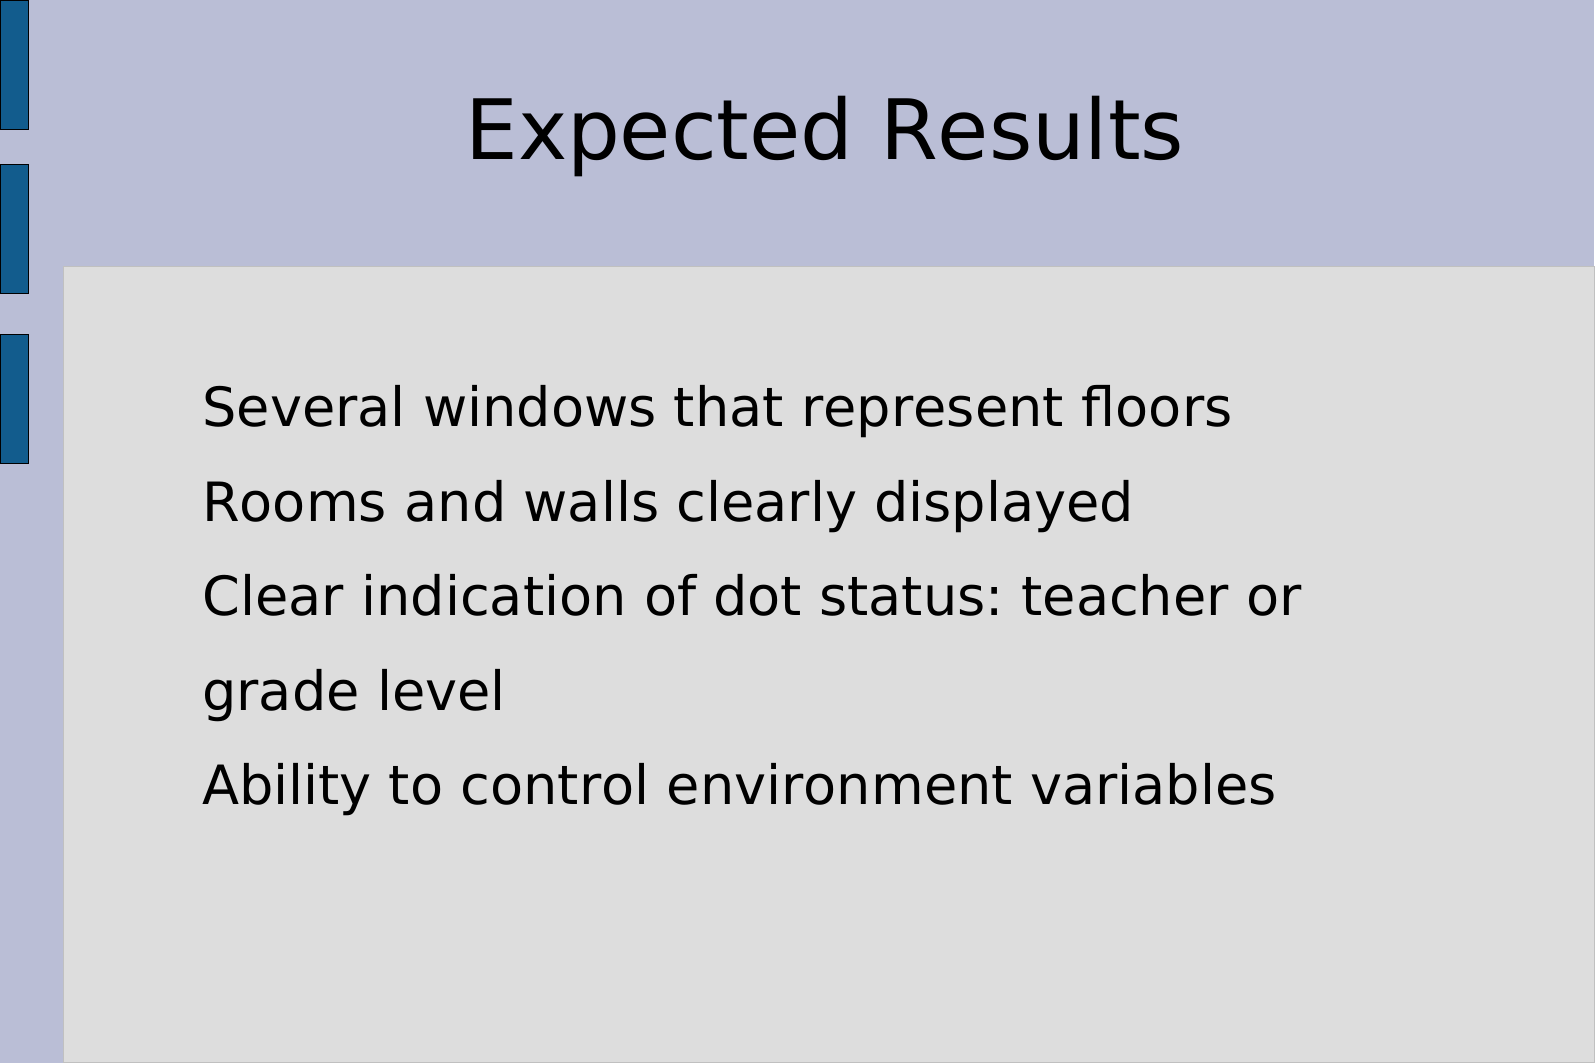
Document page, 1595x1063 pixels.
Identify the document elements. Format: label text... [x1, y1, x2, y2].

text_box Expected Results [262, 75, 1388, 187]
text_box Several windows that represent floors Rooms and walls clearly displayed Clear indication of dot status: teacher or grade level Ability to control environment variables [187, 337, 1463, 794]
text_box [187, 262, 1501, 321]
